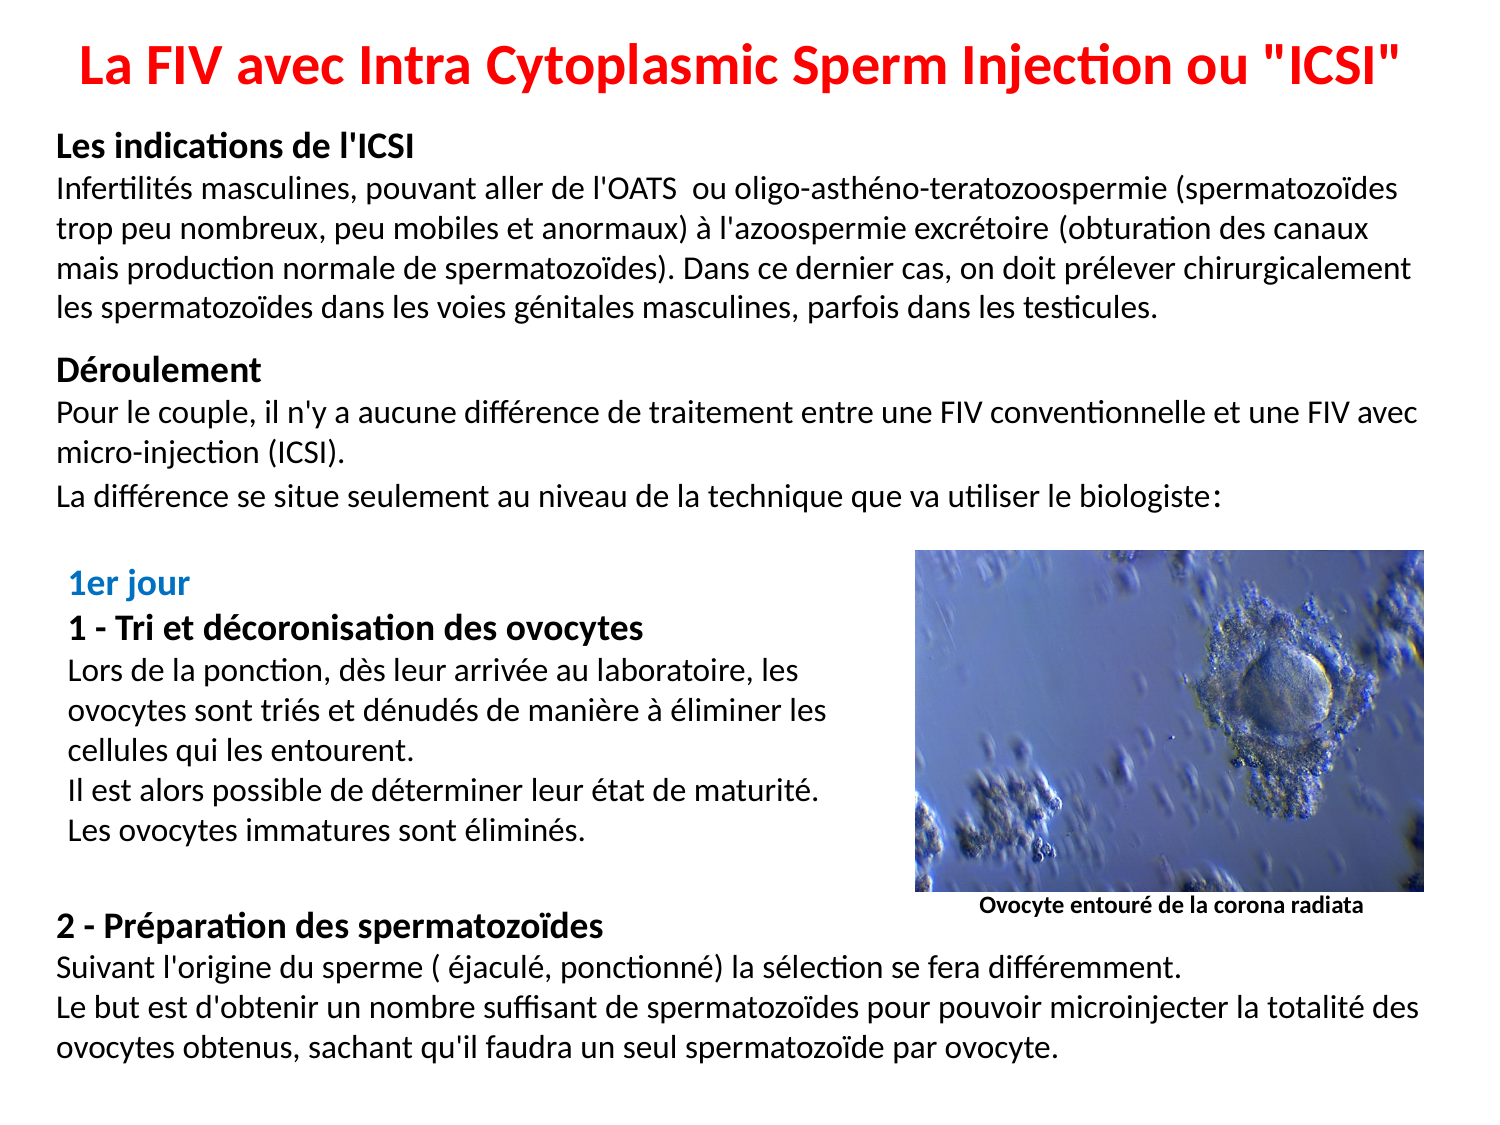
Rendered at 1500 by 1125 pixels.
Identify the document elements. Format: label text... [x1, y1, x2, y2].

picture [915, 550, 1424, 892]
text_box Les indications de l'ICSI Infertilités masculines, pouvant aller de l'OATS ou oligo-asthéno-teratozoospermie (spermatozoïdes trop peu nombreux, peu mobiles et anormaux) à l'azoospermie excrétoire (obturation des canaux mais production normale de spermatozoïdes). Dans ce dernier cas, on doit prélever chirurgicalement les spermatozoïdes dans les voies génitales masculines, parfois dans les testicules. [41, 113, 1447, 338]
text_box La FIV avec Intra Cytoplasmic Sperm Injection ou "ICSI" [64, 19, 1436, 104]
text_box Ovocyte entouré de la corona radiata [964, 881, 1380, 927]
text_box 1er jour 1 - Tri et décoronisation des ovocytes Lors de la ponction, dès leur arrivée au laboratoire, les ovocytes sont triés et dénudés de manière à éliminer les cellules qui les entourent. Il est alors possible de déterminer leur état de maturité. Les ovocytes immatures sont éliminés. [53, 550, 880, 856]
text_box 2 - Préparation des spermatozoïdes Suivant l'origine du sperme ( éjaculé, ponctionné) la sélection se fera différemment. Le but est d'obtenir un nombre suffisant de spermatozoïdes pour pouvoir microinjecter la totalité des ovocytes obtenus, sachant qu'il faudra un seul spermatozoïde par ovocyte. [41, 893, 1447, 1073]
text_box Déroulement Pour le couple, il n'y a aucune différence de traitement entre une FIV conventionnelle et une FIV avec micro-injection (ICSI). La différence se situe seulement au niveau de la technique que va utiliser le biologiste: [41, 338, 1459, 613]
